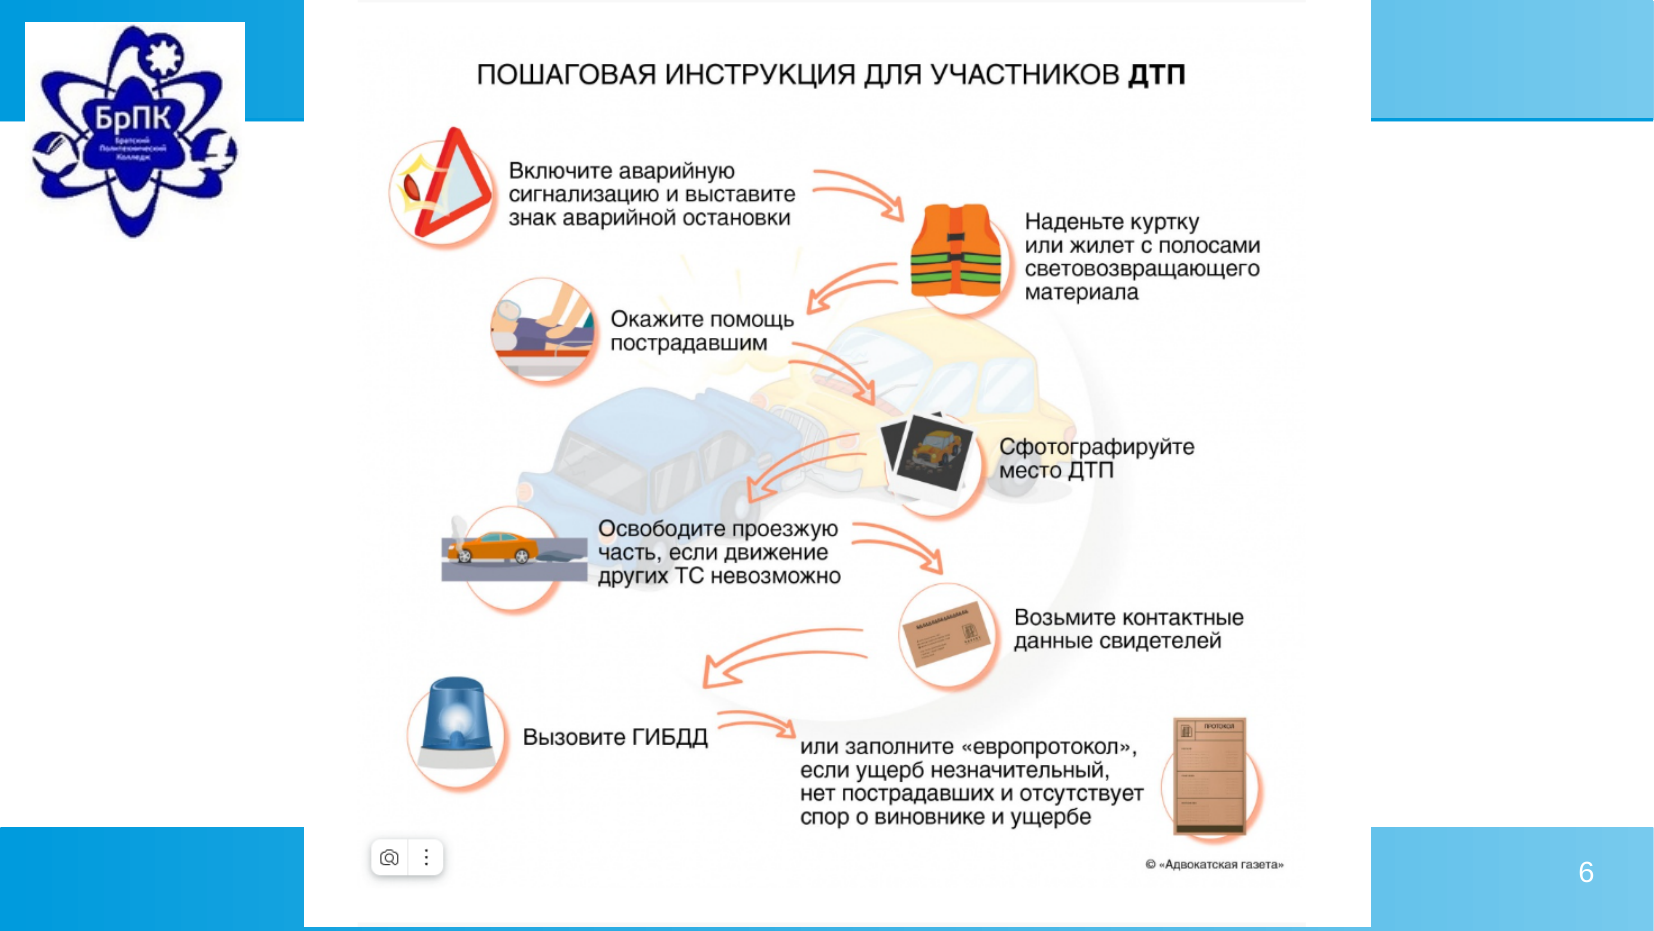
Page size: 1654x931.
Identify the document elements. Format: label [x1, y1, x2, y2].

picture [304, 0, 1371, 927]
picture [25, 23, 245, 242]
